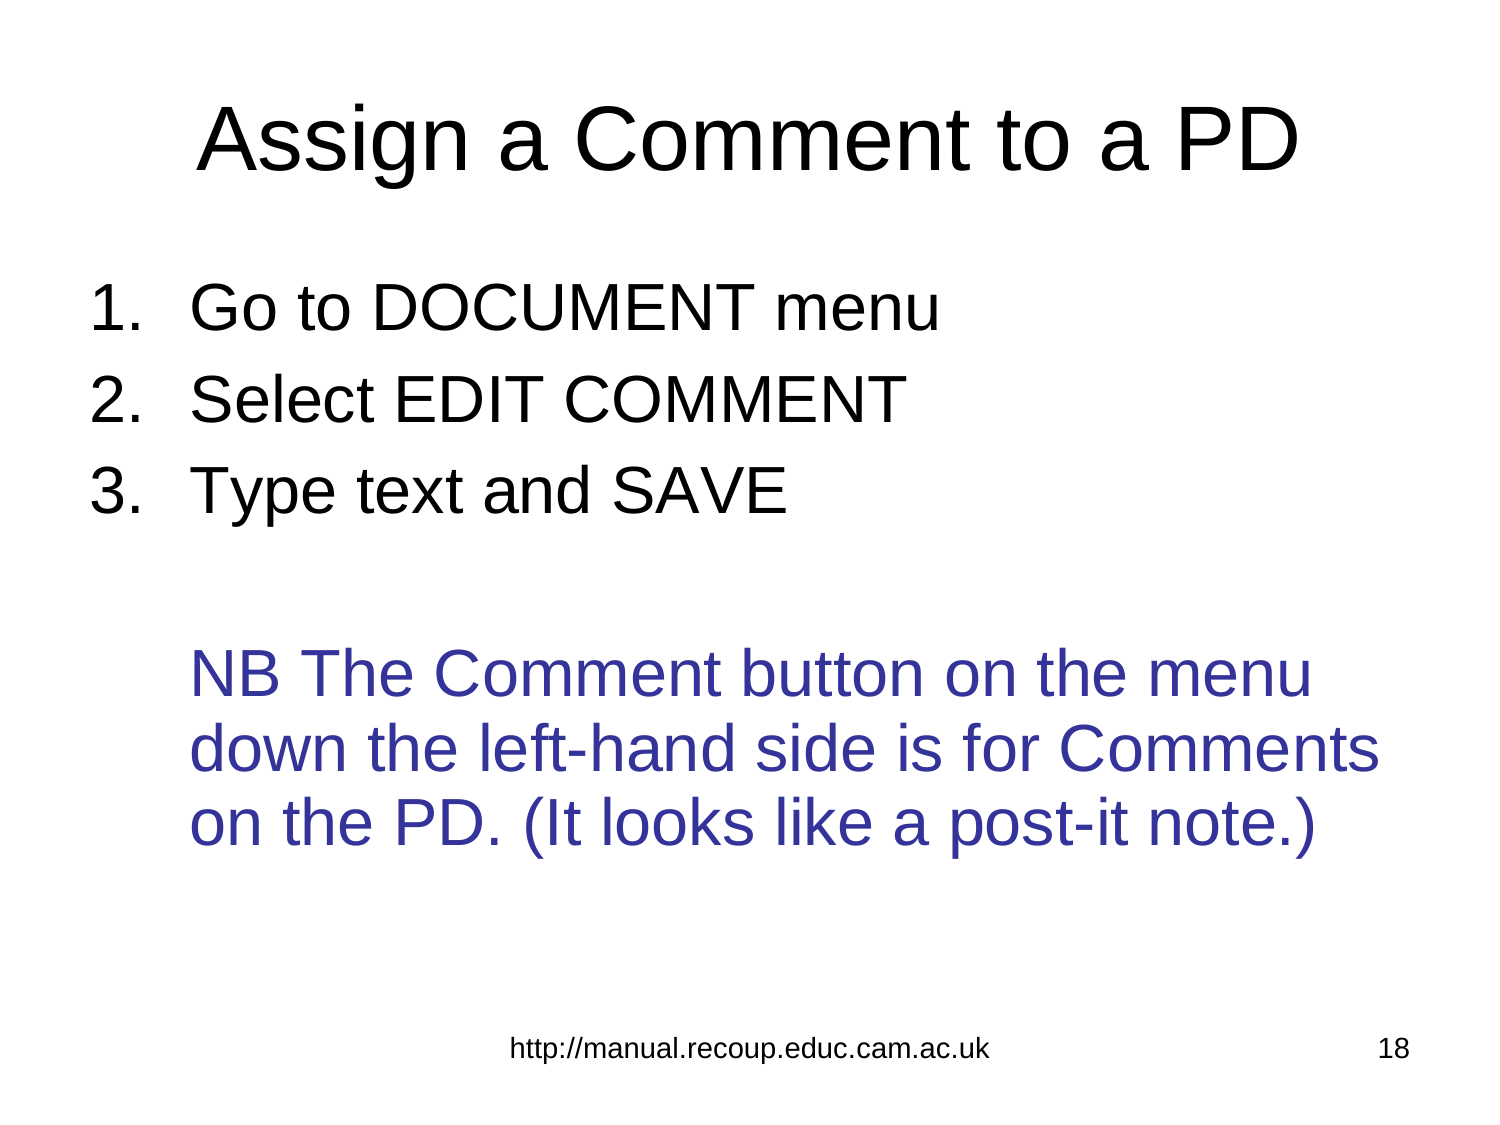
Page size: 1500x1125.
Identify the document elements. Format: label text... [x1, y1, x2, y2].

title Assign a Comment to a PD [75, 45, 1426, 233]
list Go to DOCUMENT menu Select EDIT COMMENT Type text and SAVE NB The Comment button on the menu down the left-hand side is for Comments on the PD. (It looks like a post-it note.) [75, 262, 1426, 1006]
